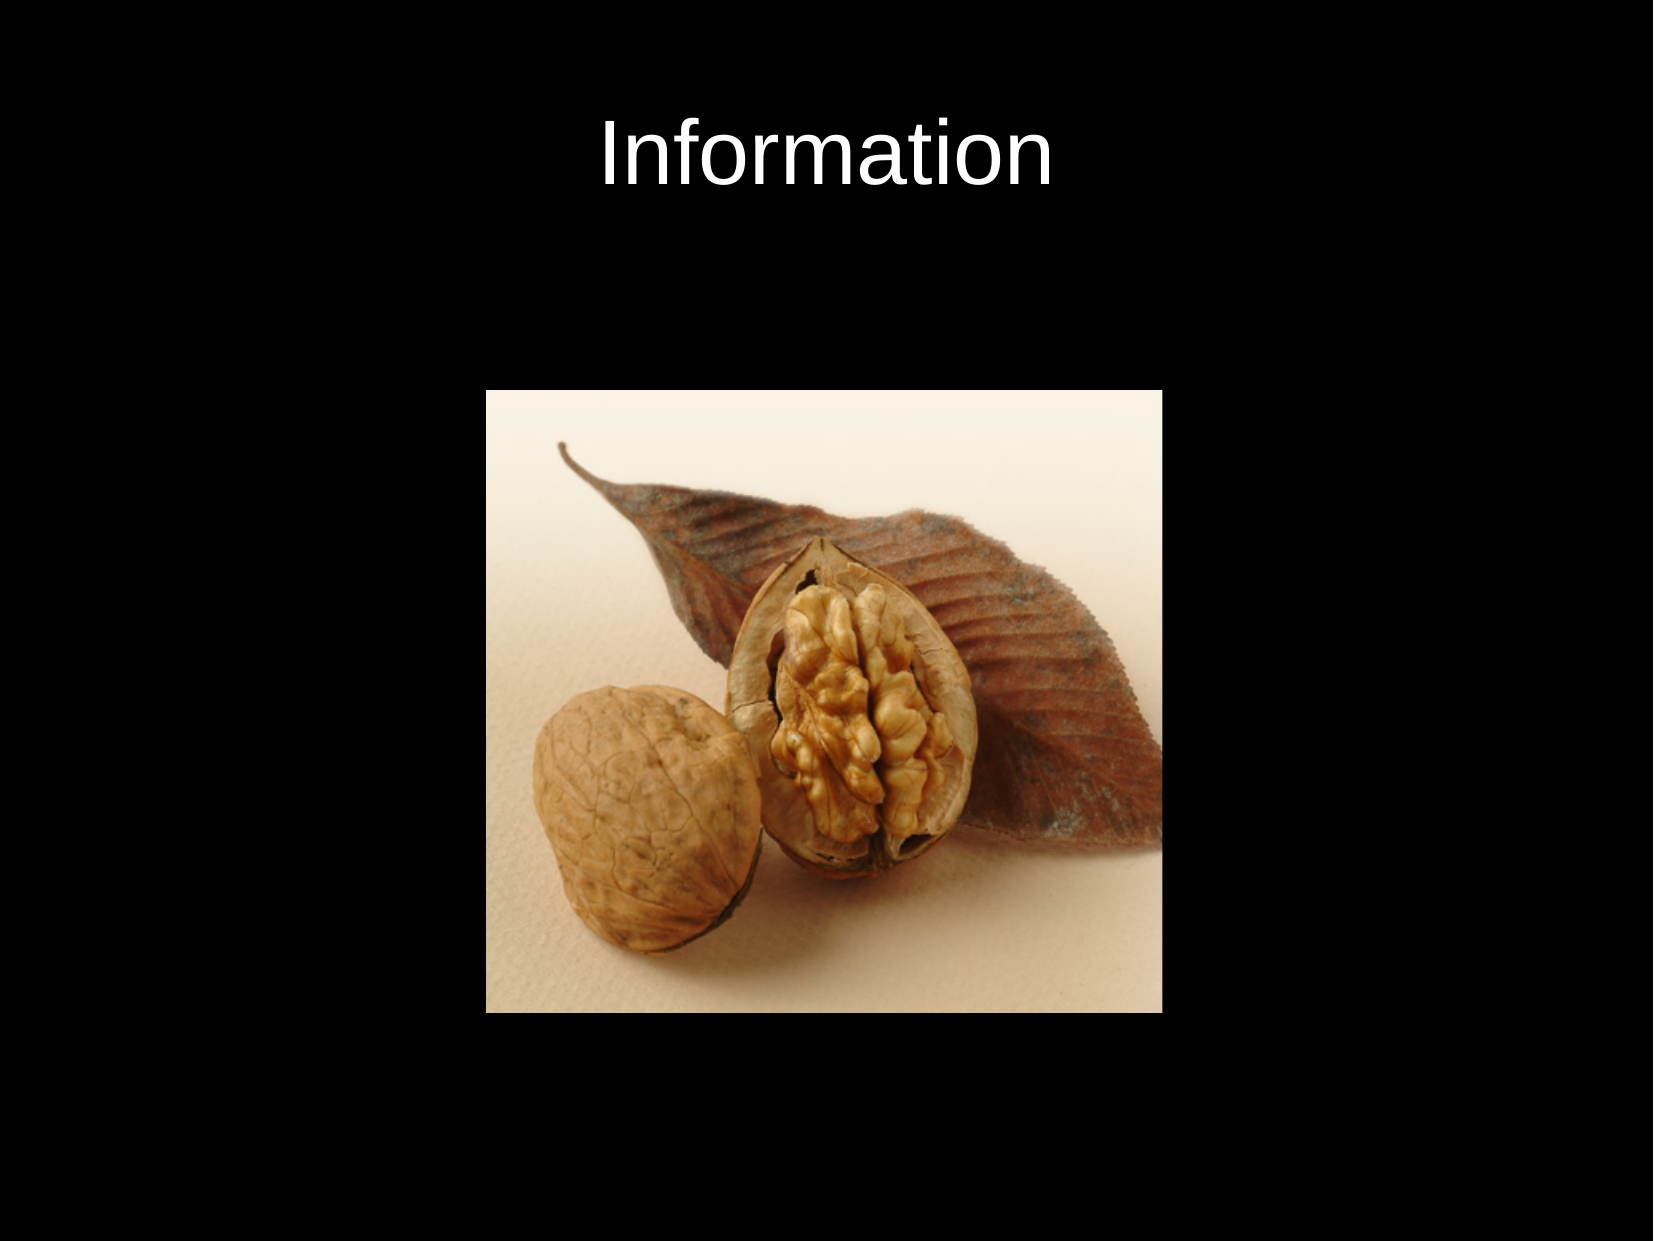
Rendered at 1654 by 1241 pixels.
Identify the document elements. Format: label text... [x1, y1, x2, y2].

title Information [82, 56, 1571, 250]
picture [486, 390, 1163, 1013]
